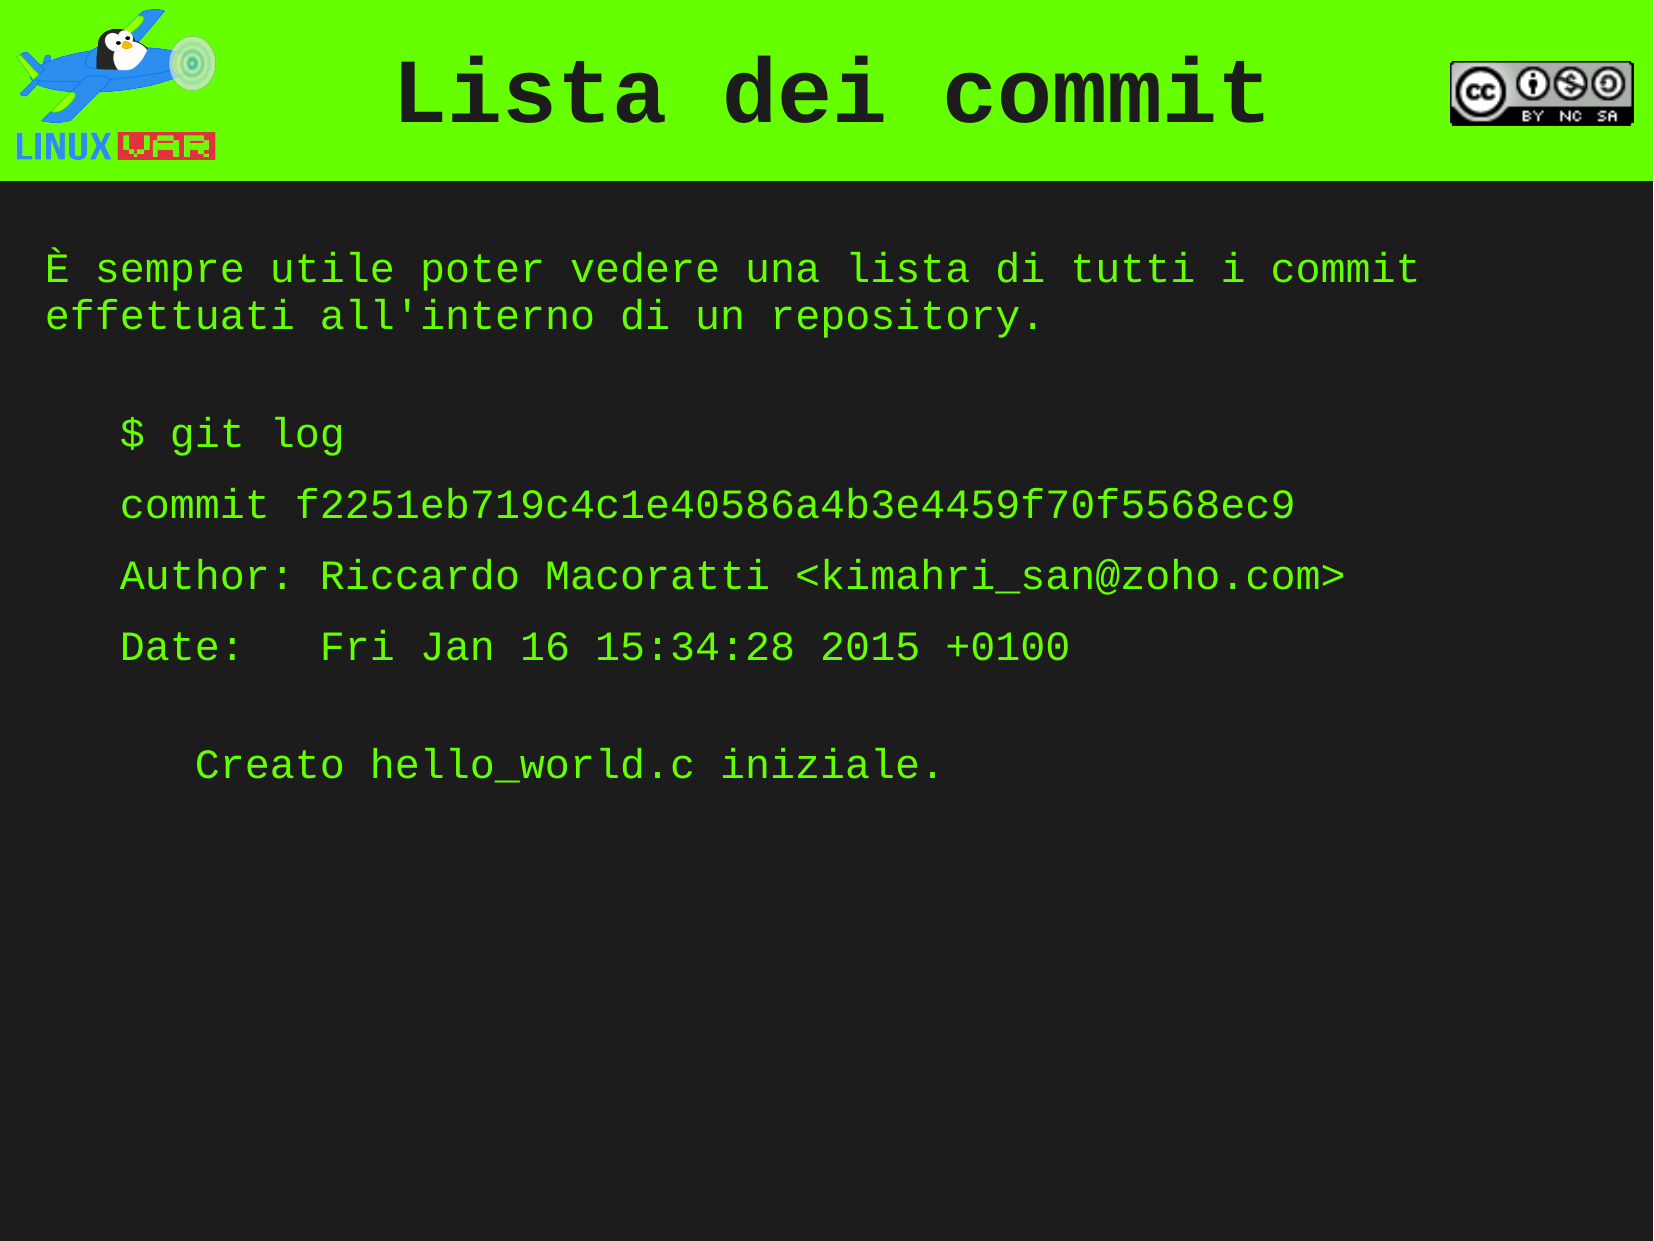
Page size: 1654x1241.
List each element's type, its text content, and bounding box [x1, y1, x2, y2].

picture [1450, 61, 1634, 126]
text_box Lista dei commit [216, 39, 1471, 158]
text_box [0, 0, 1653, 181]
picture [16, 9, 216, 160]
text_box È sempre utile poter vedere una lista di tutti i commit effettuati all'interno di un repository. $ git log commit f2251eb719c4c1e40586a4b3e4459f70f5568ec9 Author: Riccardo Macoratti <kimahri_san@zoho.com> Date: Fri Jan 16 15:34:28 2015 +0100 Creato hello_world.c iniziale. [30, 240, 1606, 1021]
